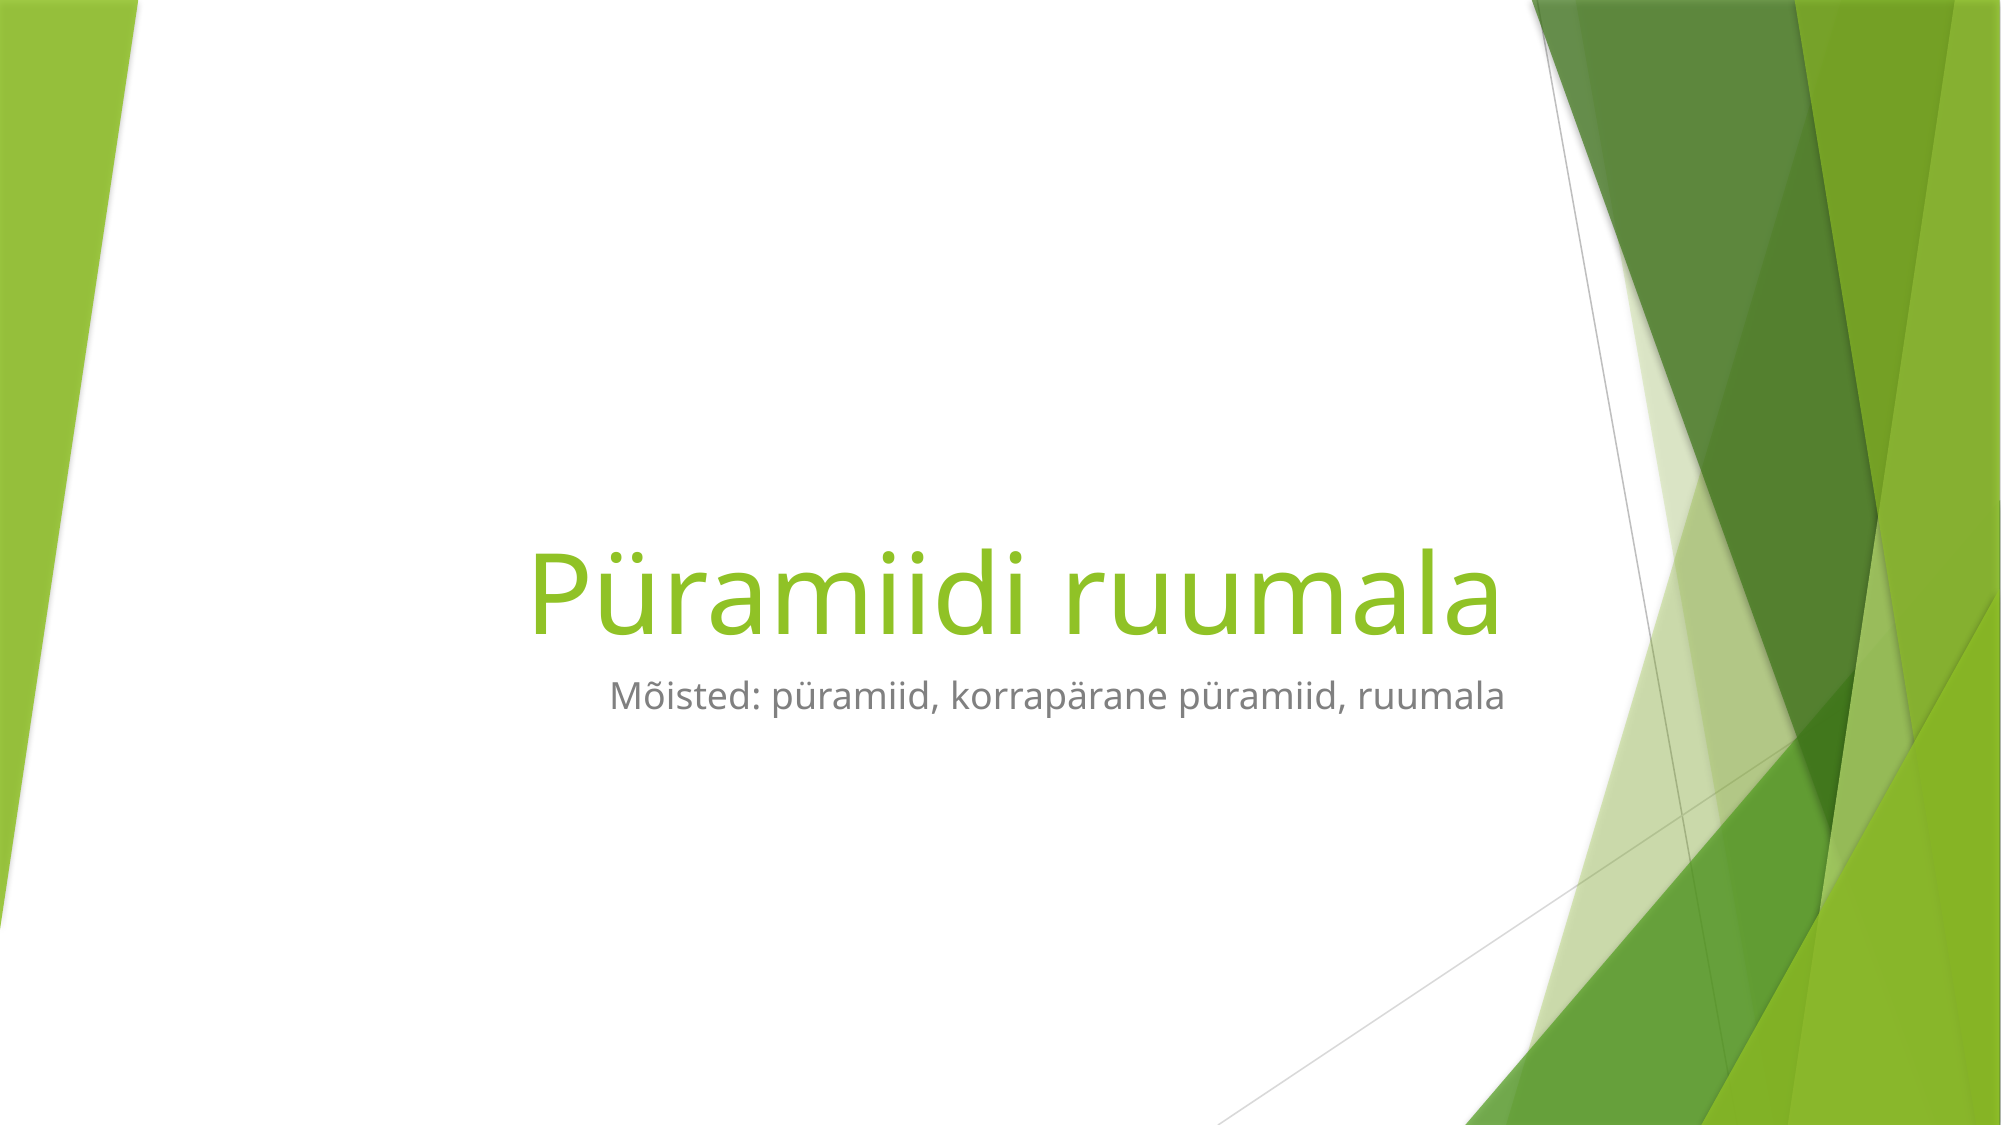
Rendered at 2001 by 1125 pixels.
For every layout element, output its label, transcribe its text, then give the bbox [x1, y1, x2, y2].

title Püramiidi ruumala [247, 394, 1522, 664]
subtitle Mõisted: püramiid, korrapärane püramiid, ruumala [247, 664, 1522, 845]
